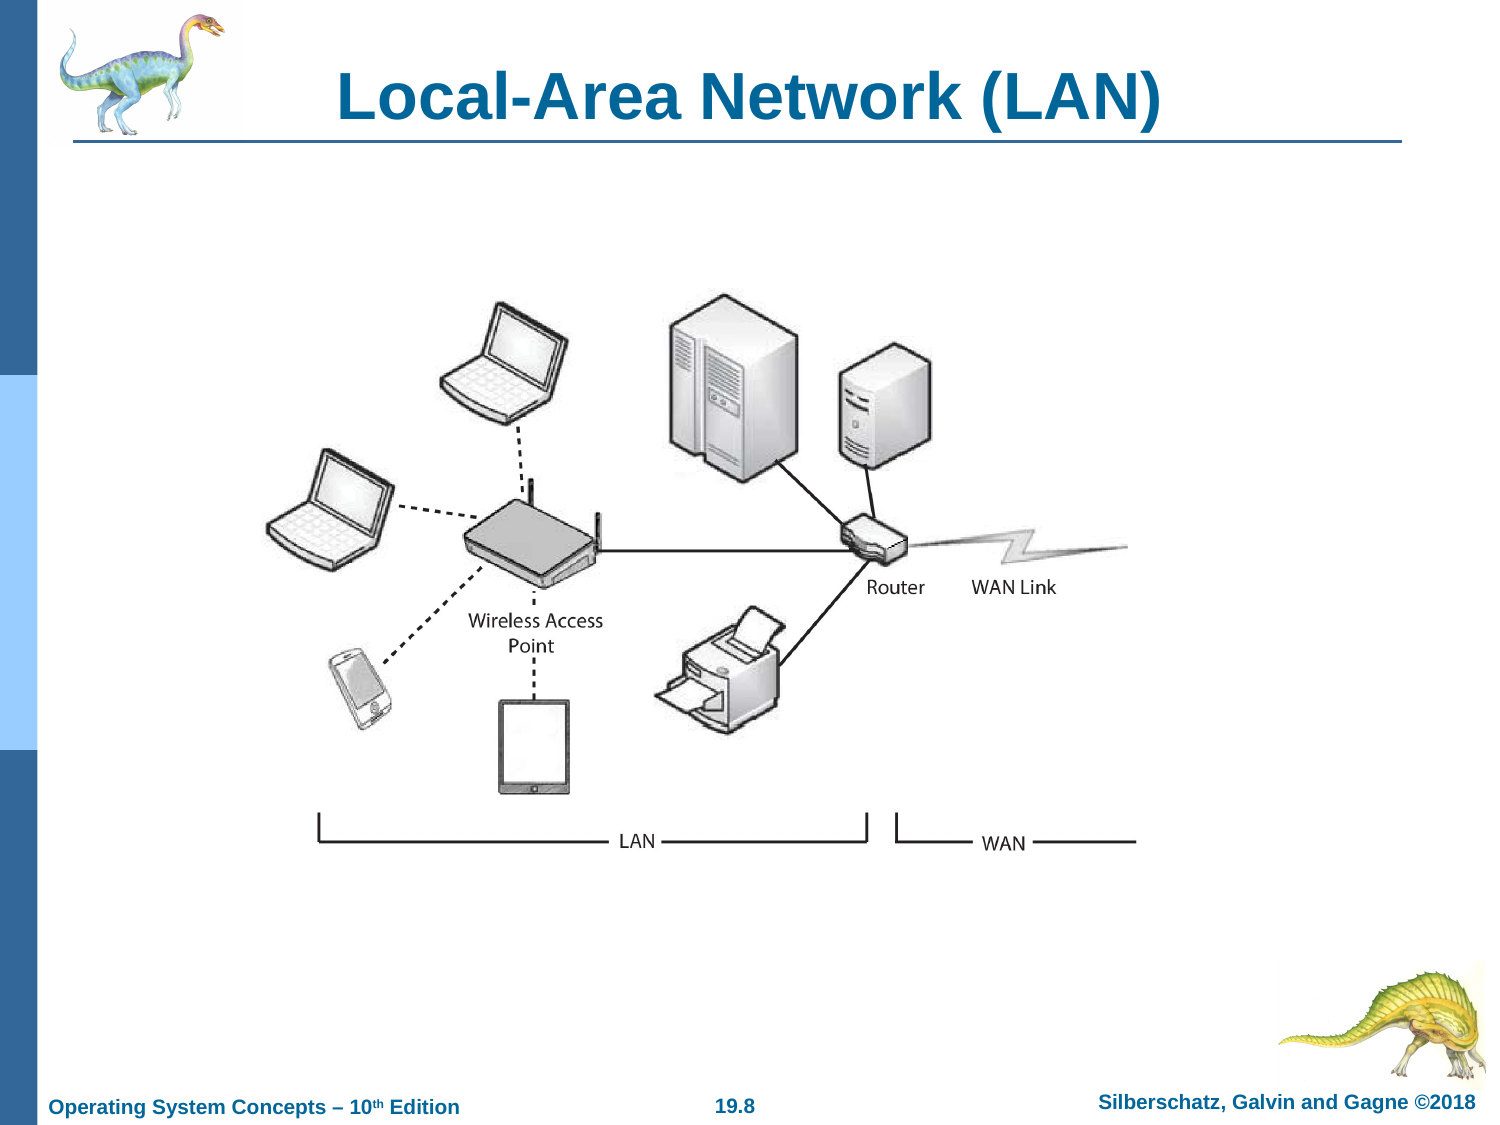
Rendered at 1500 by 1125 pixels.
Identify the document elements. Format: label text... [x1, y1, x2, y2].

title Local-Area Network (LAN) [75, 45, 1426, 141]
picture [1275, 959, 1486, 1090]
picture [46, 0, 243, 149]
picture [261, 288, 1426, 947]
picture [1415, 1094, 1423, 1099]
